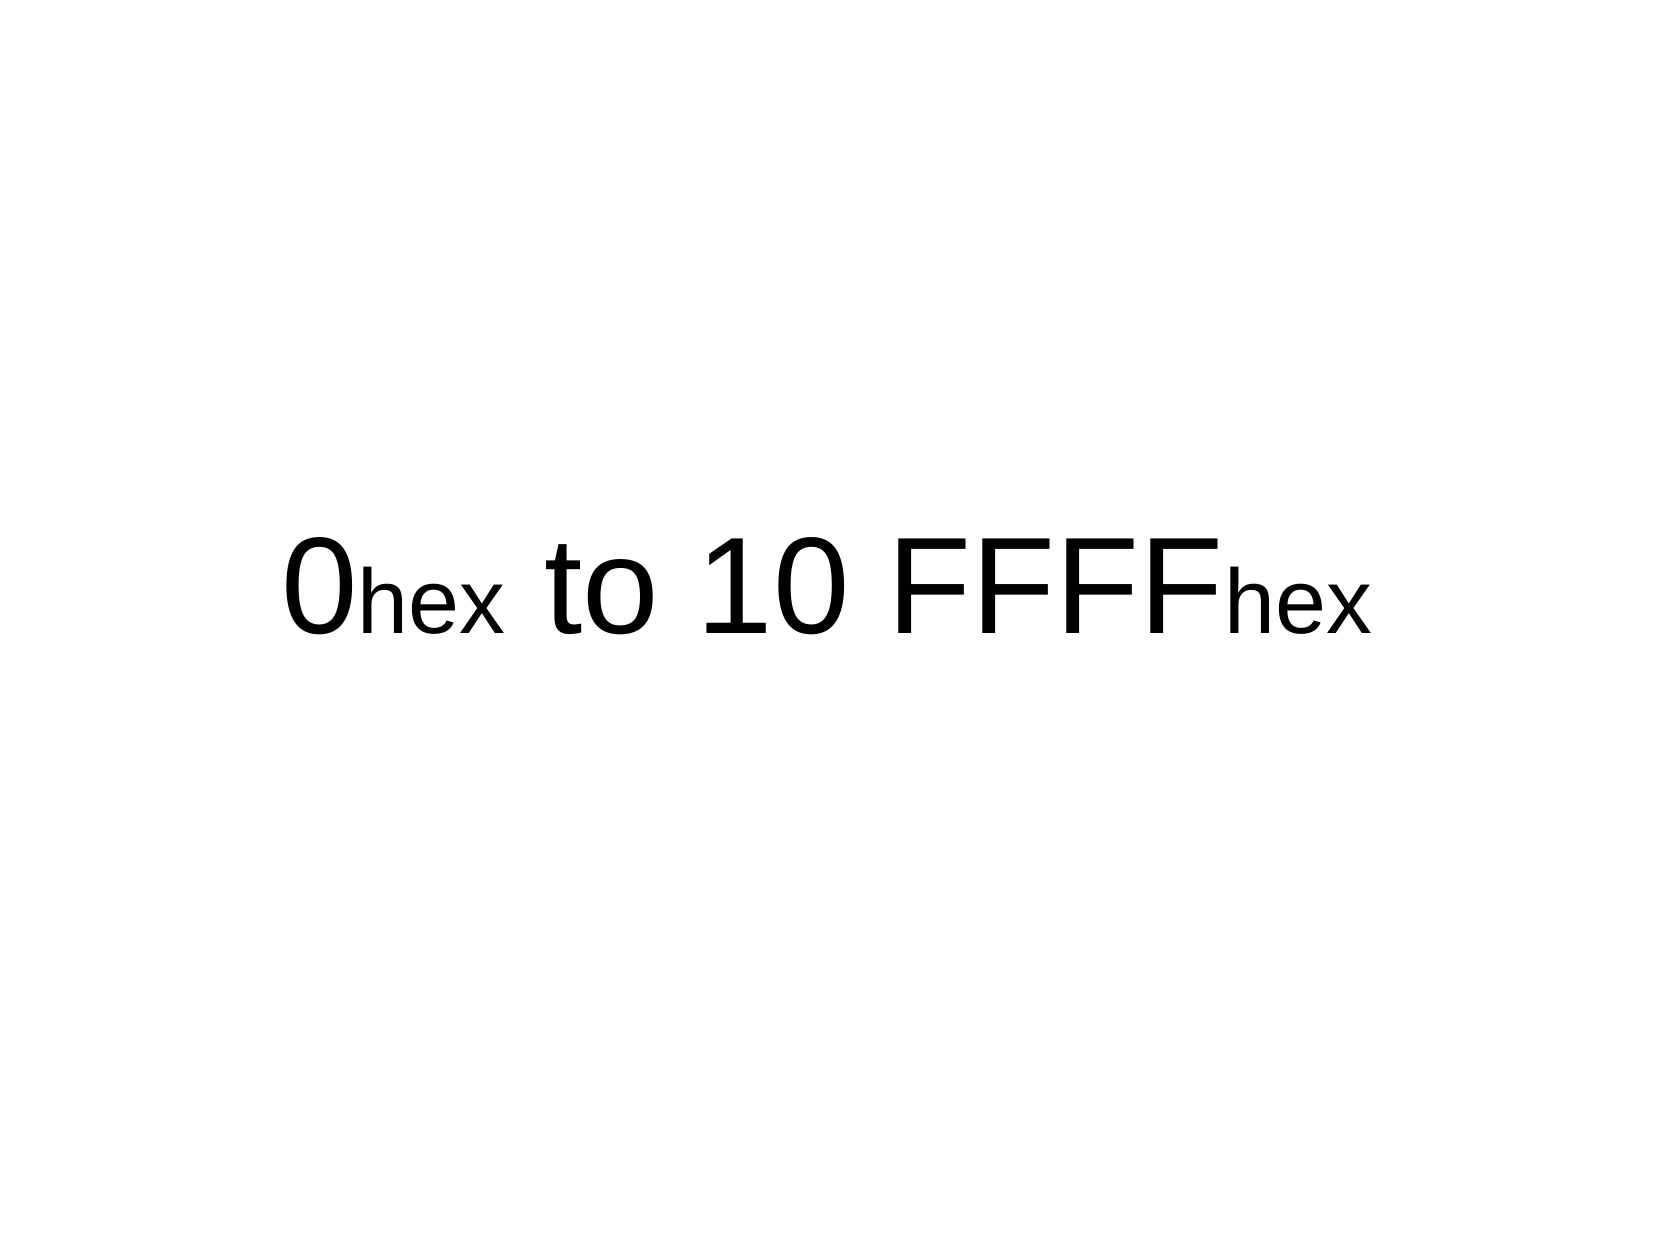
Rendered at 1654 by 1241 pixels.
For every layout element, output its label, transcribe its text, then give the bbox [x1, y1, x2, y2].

title 0hex to 10 FFFFhex [82, 56, 1571, 1115]
